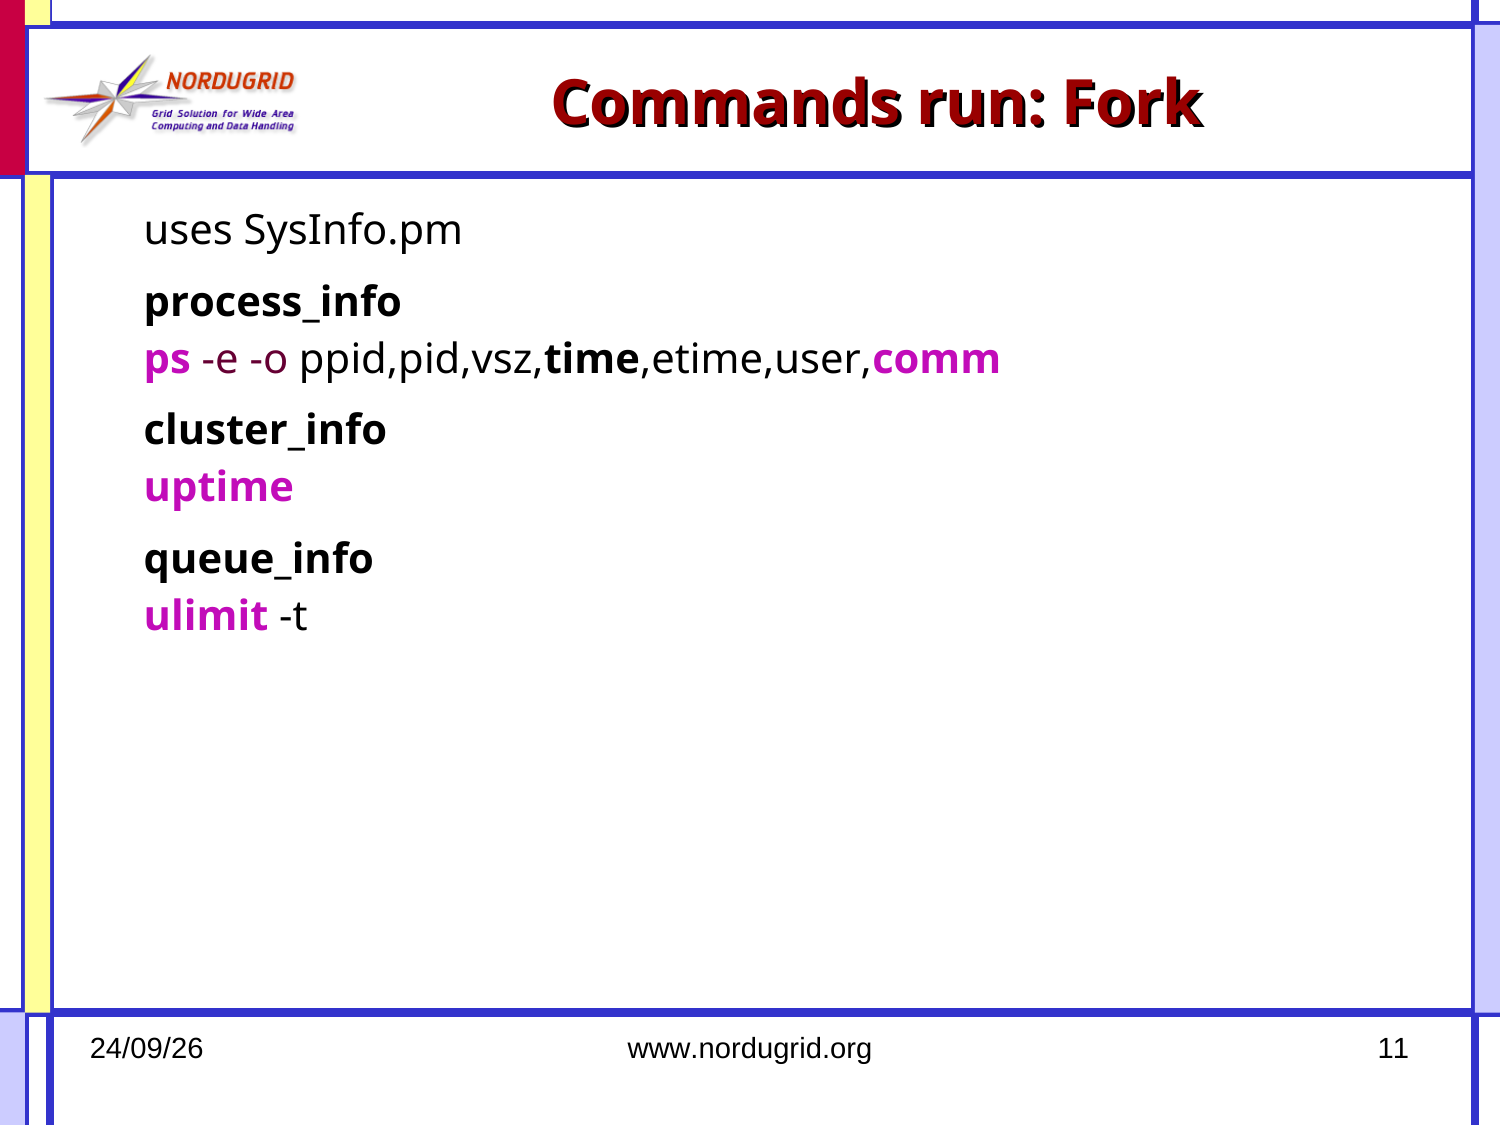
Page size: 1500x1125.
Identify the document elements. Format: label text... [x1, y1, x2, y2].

list uses SysInfo.pm process_info ps -e -o ppid,pid,vsz,time,etime,user,comm cluster_info uptime queue_info ulimit -t [87, 200, 1426, 853]
title Commands run: Fork [324, 17, 1428, 183]
picture [40, 49, 301, 148]
